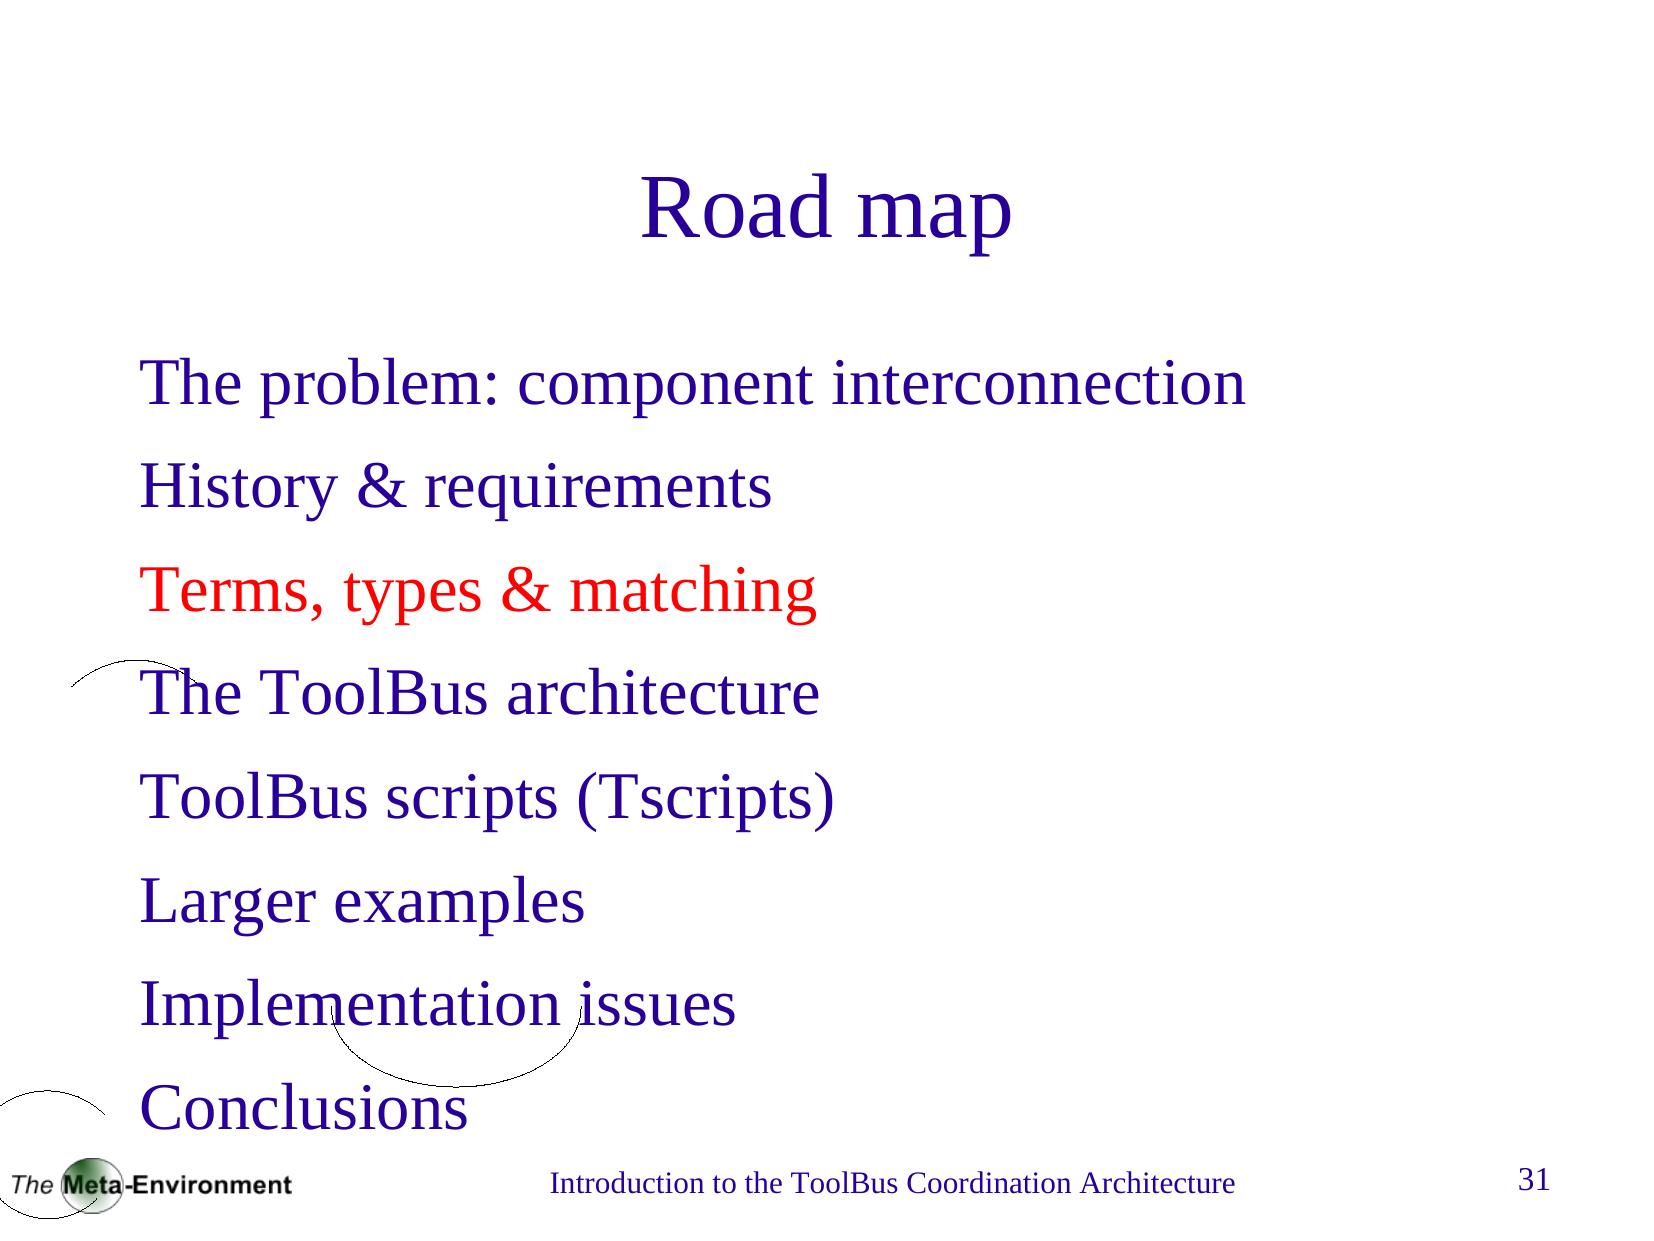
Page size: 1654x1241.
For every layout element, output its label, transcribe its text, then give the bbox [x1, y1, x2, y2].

list The problem: component interconnection History & requirements Terms, types & matching The ToolBus architecture ToolBus scripts (Tscripts) Larger examples Implementation issues Conclusions [121, 344, 1534, 1144]
picture [12, 1158, 292, 1214]
title Road map [121, 102, 1534, 311]
